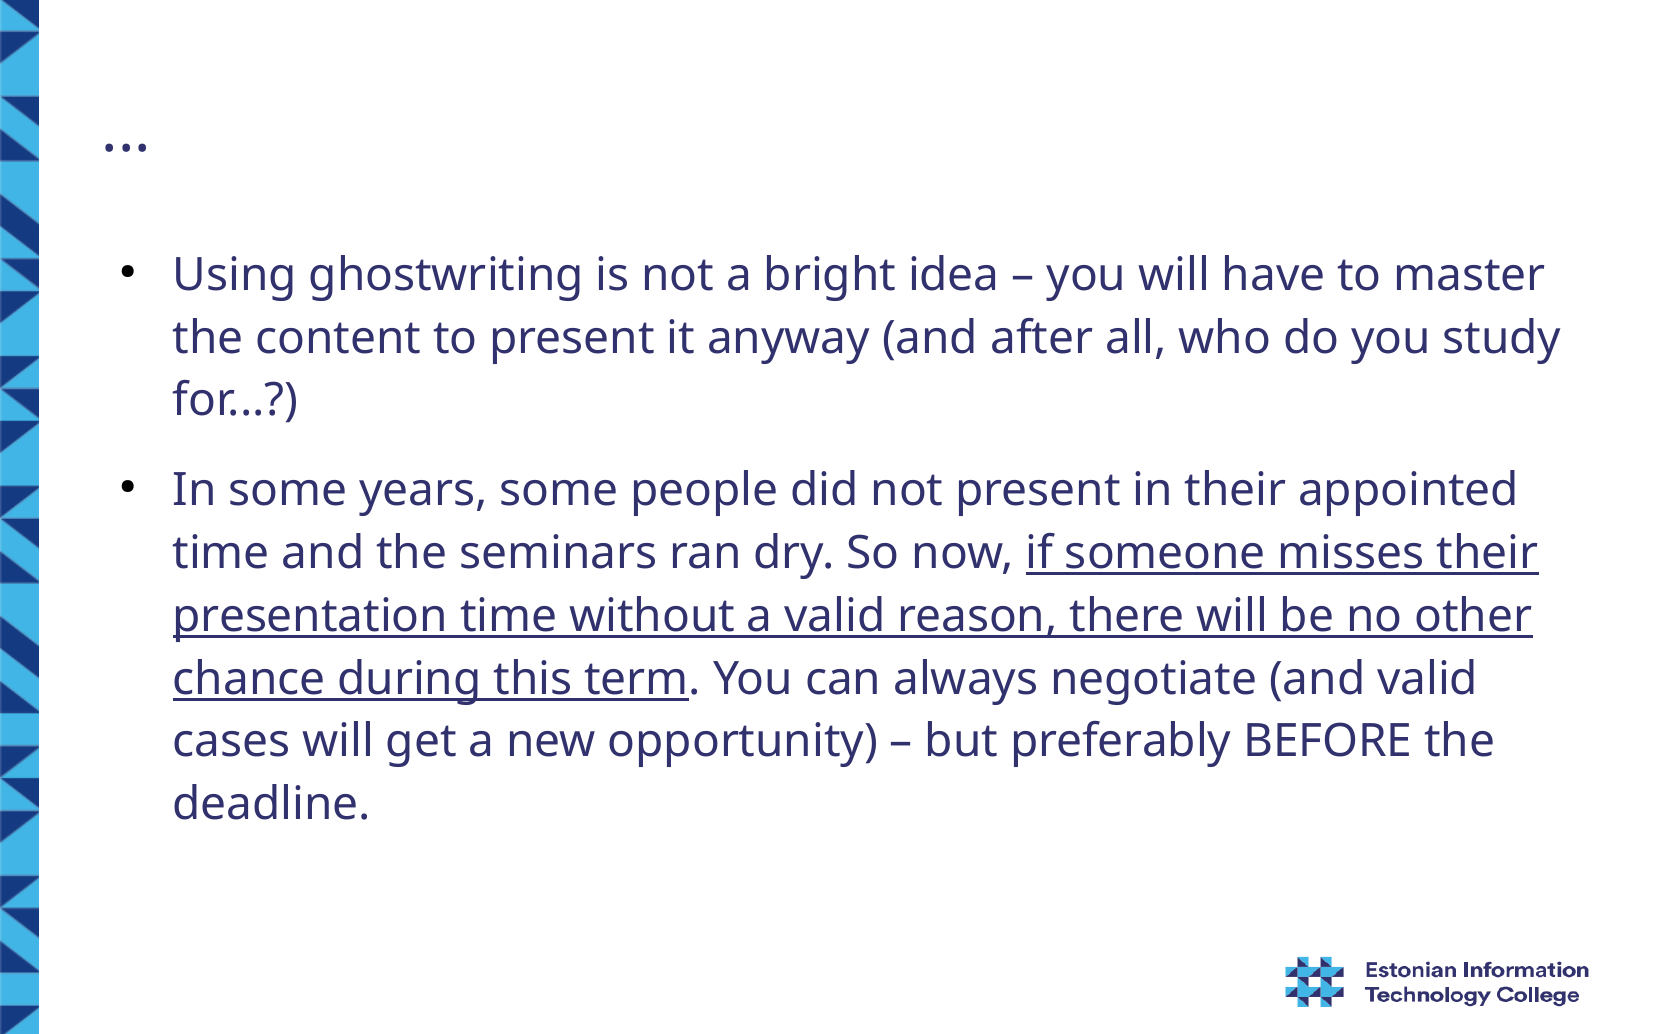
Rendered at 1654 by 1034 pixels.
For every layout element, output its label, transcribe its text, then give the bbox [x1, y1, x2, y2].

title ... [101, 41, 1224, 214]
list Using ghostwriting is not a bright idea – you will have to master the content to present it anyway (and after all, who do you study for...?) In some years, some people did not present in their appointed time and the seminars ran dry. So now, if someone misses their presentation time without a valid reason, there will be no other chance during this term. You can always negotiate (and valid cases will get a new opportunity) – but preferably BEFORE the deadline. [101, 241, 1591, 924]
